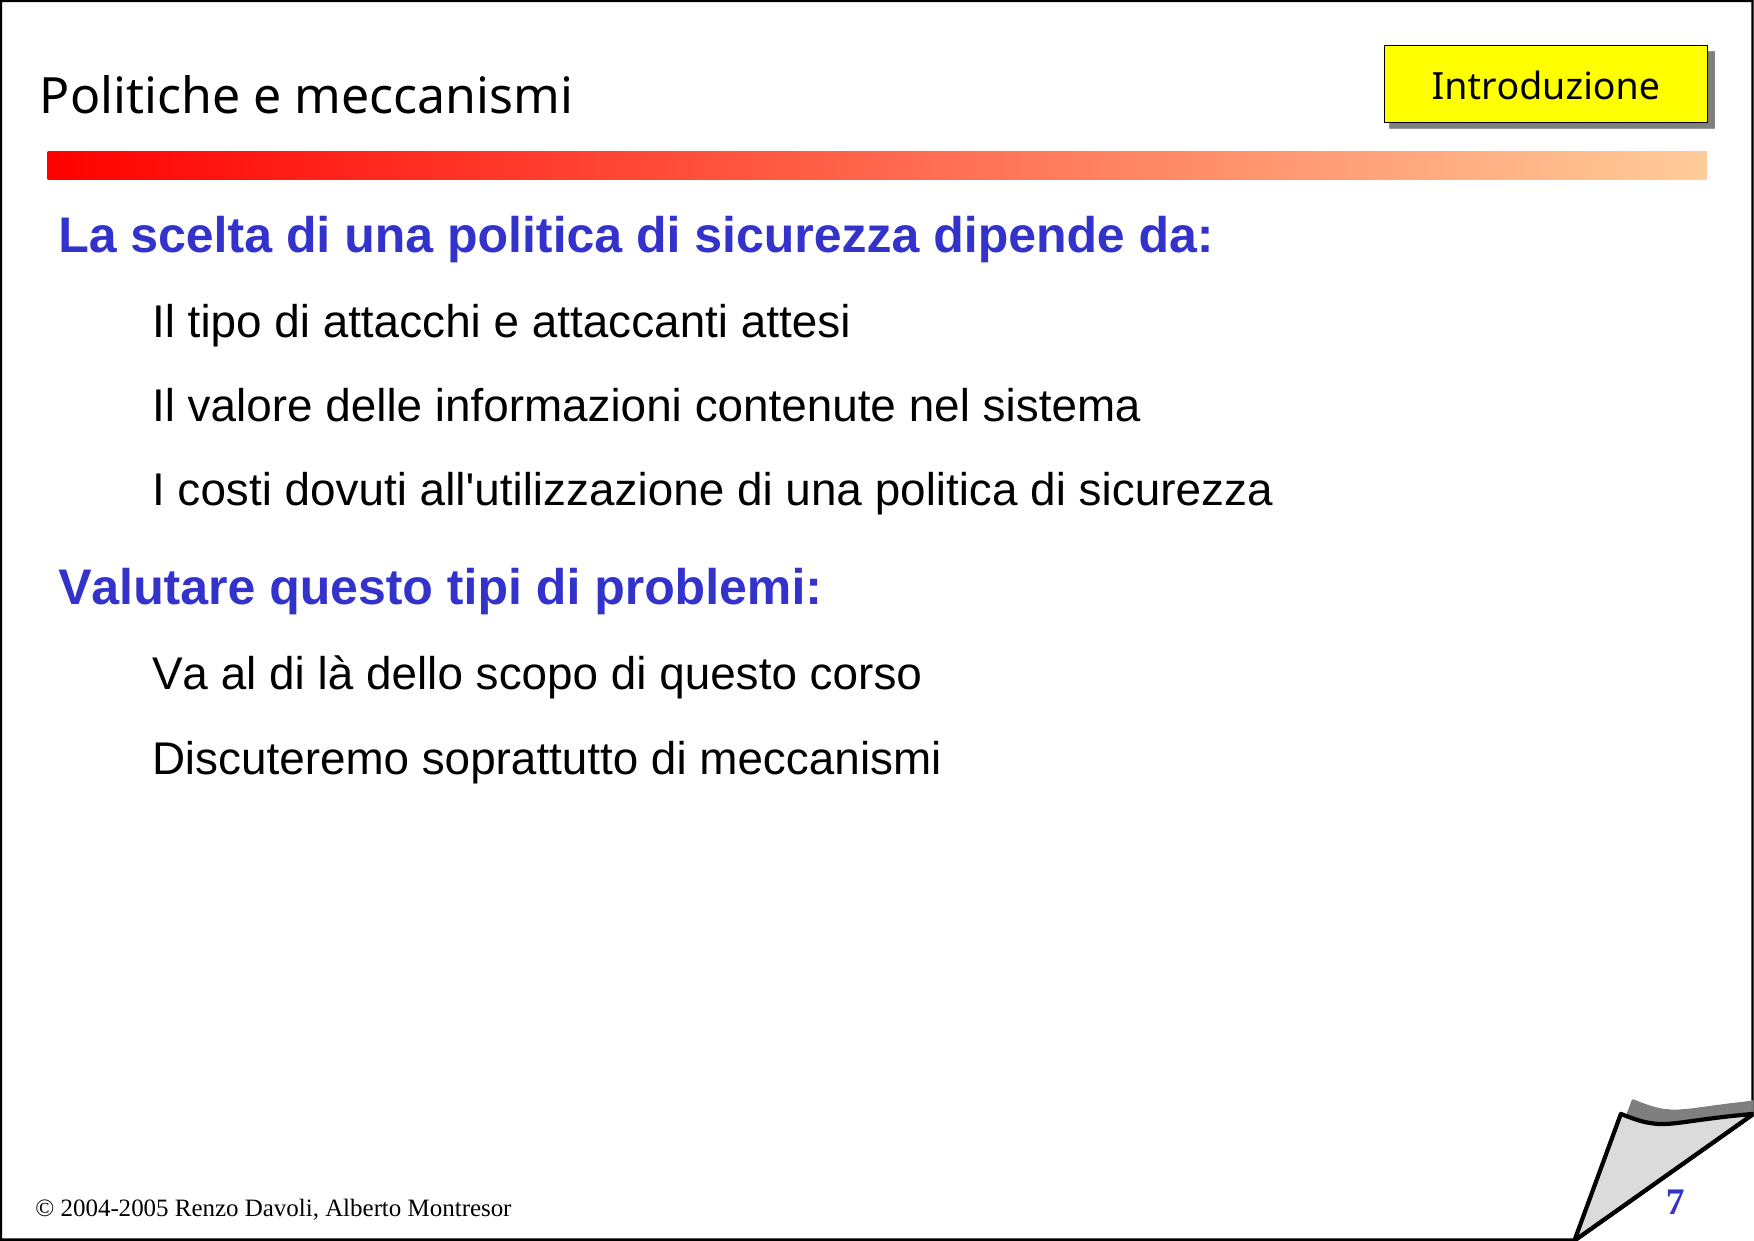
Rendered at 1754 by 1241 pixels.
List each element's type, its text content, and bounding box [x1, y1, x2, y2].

list La scelta di una politica di sicurezza dipende da: Il tipo di attacchi e attaccanti attesi Il valore delle informazioni contenute nel sistema I costi dovuti all'utilizzazione di una politica di sicurezza Valutare questo tipi di problemi: Va al di là dello scopo di questo corso Discuteremo soprattutto di meccanismi [58, 206, 1695, 1121]
title Politiche e meccanismi [40, 49, 1713, 144]
text_box Introduzione [1384, 45, 1708, 123]
